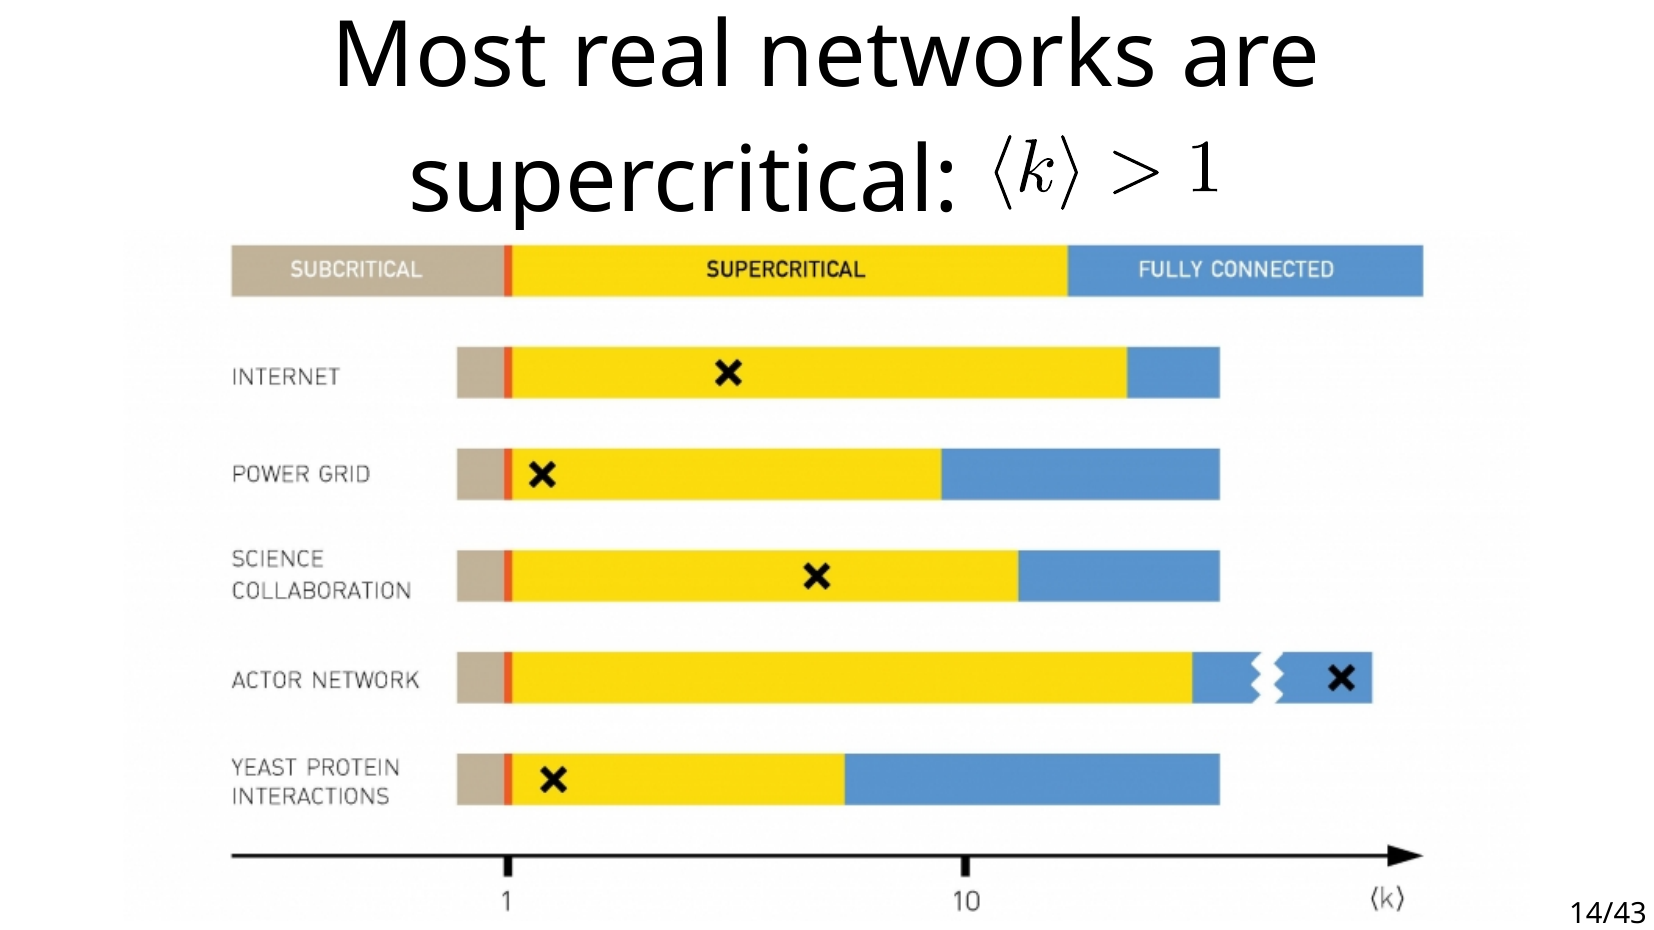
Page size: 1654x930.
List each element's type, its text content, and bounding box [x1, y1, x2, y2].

text_box [986, 134, 1224, 210]
title Most real networks are supercritical: [82, 0, 1571, 243]
picture [123, 230, 1530, 921]
